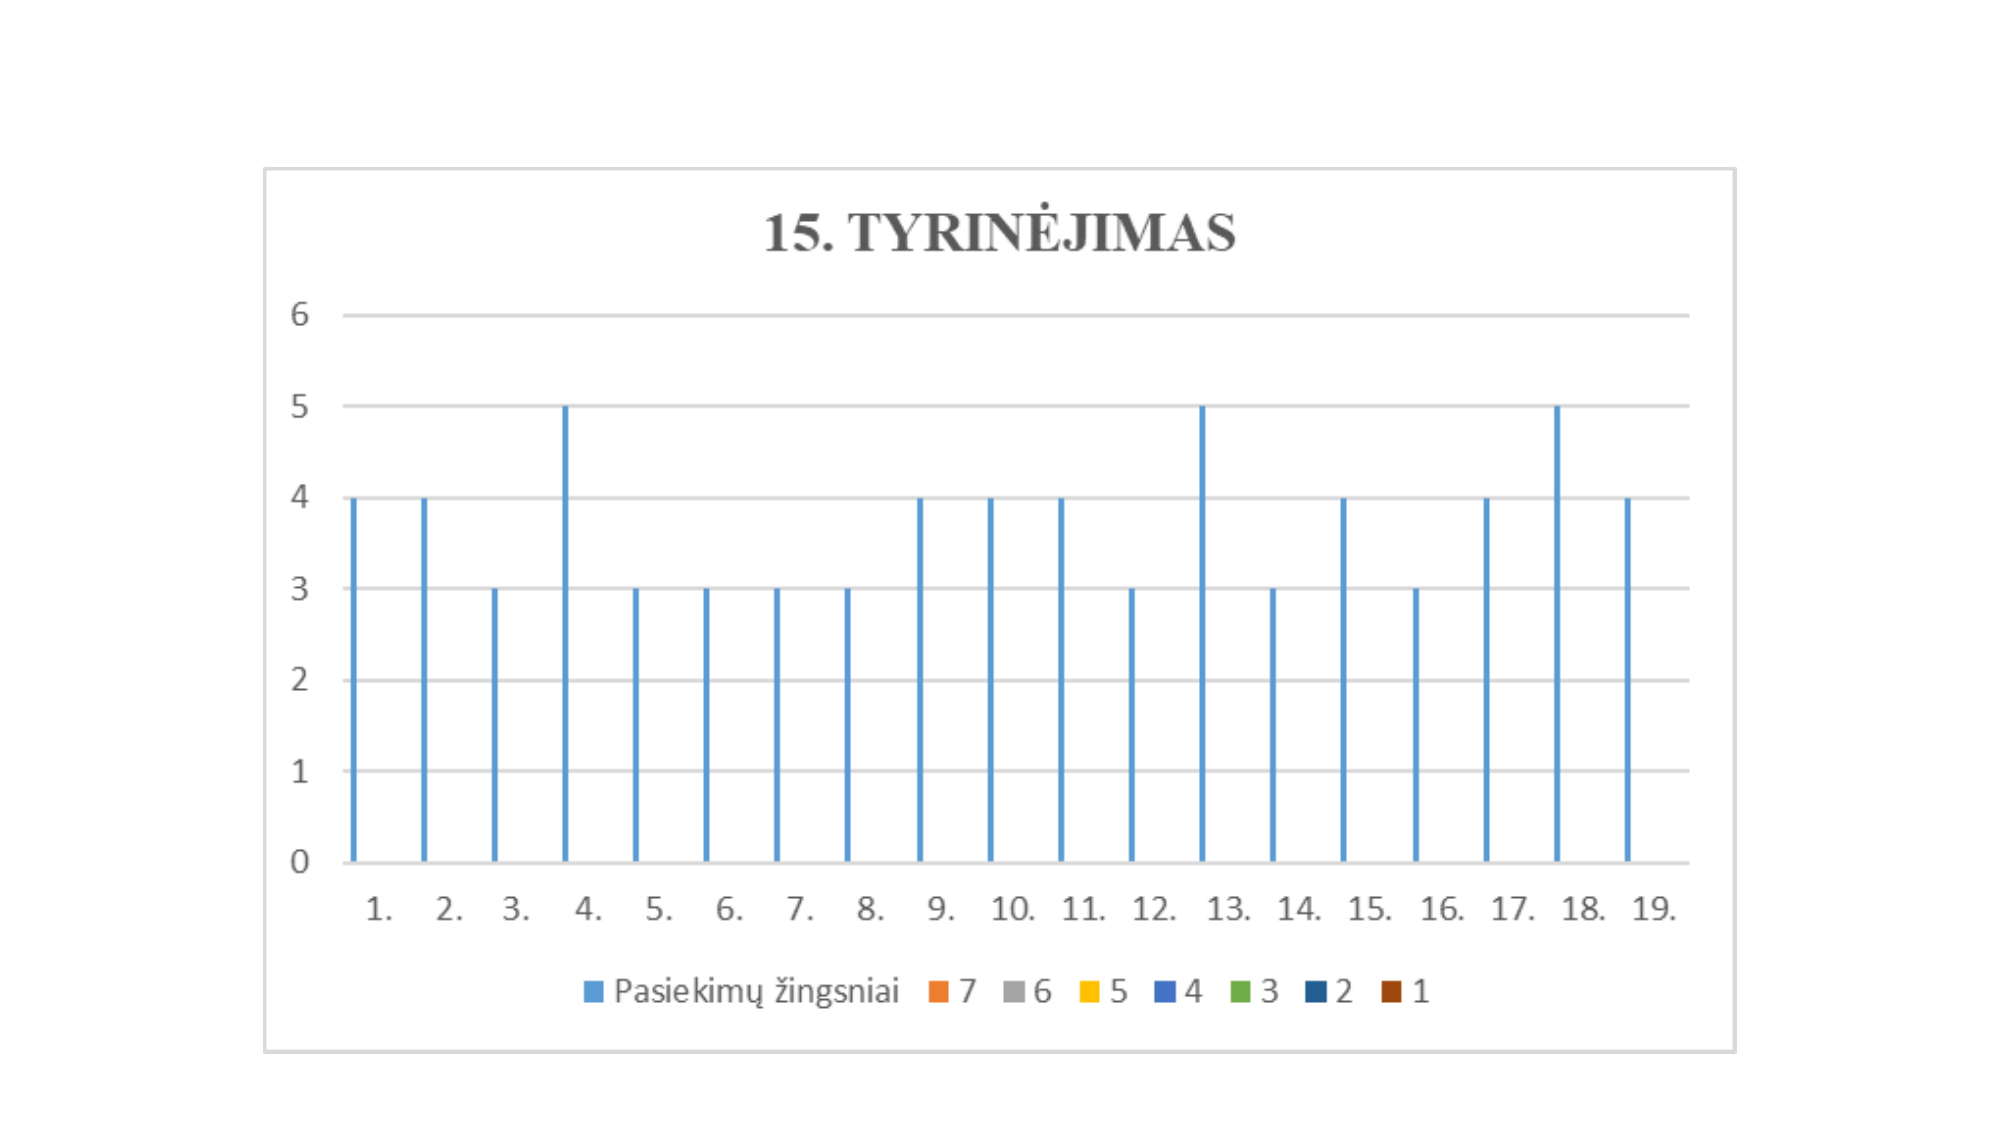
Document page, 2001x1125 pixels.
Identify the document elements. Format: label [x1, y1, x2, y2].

picture [263, 167, 1737, 1054]
